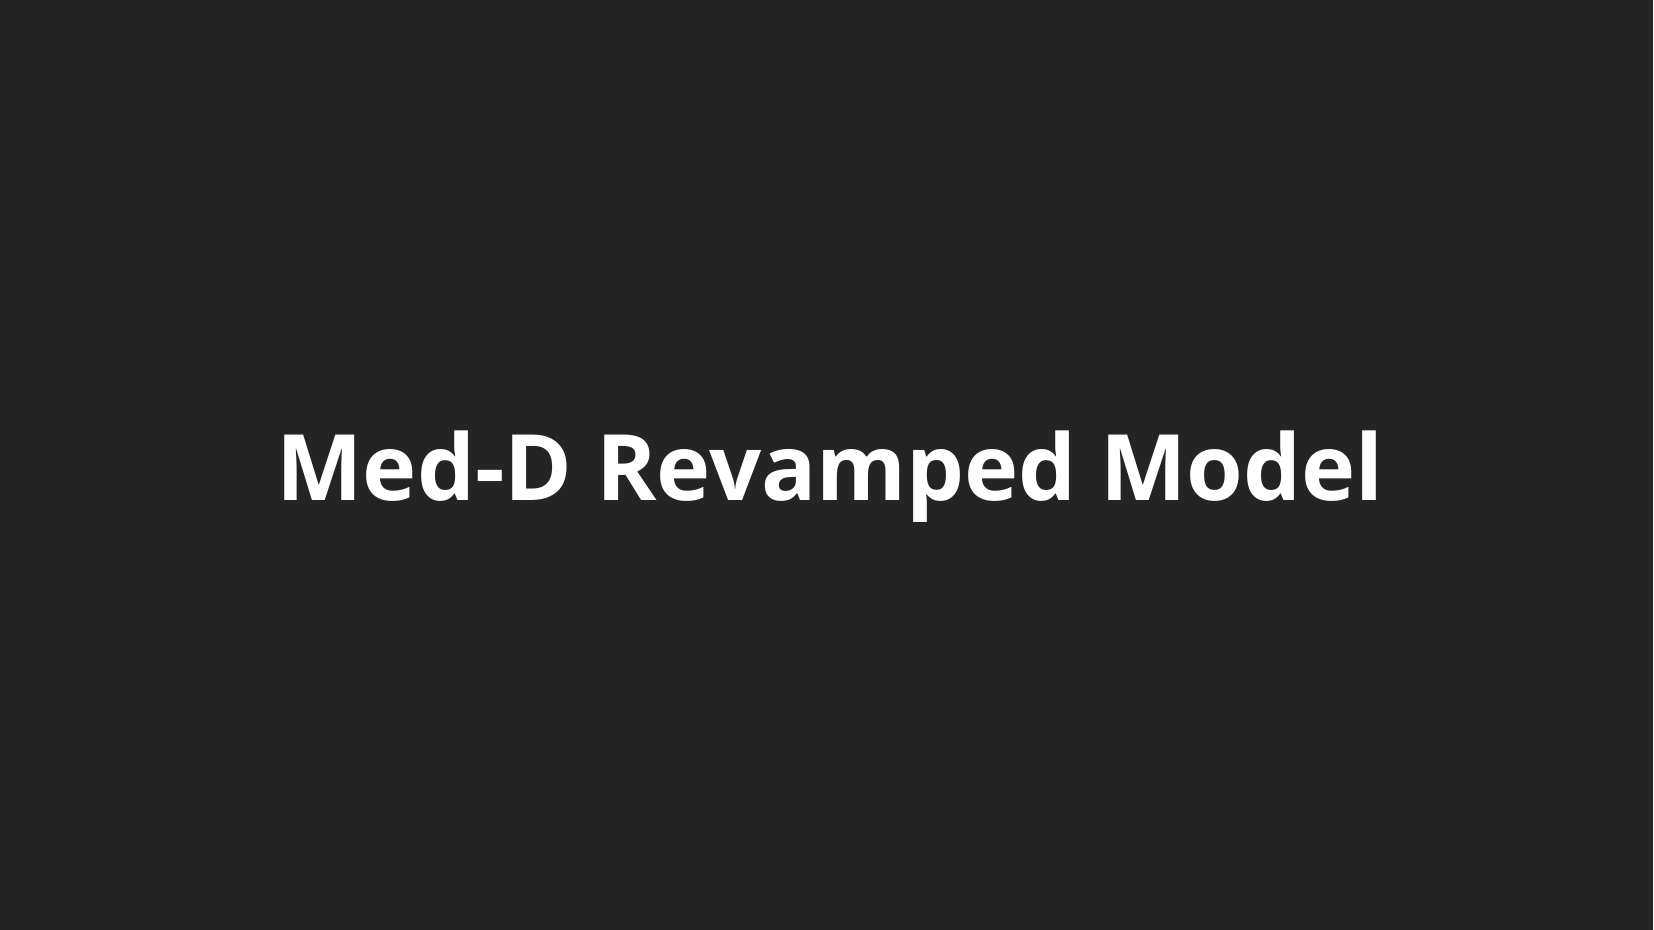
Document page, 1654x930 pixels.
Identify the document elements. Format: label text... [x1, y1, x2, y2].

subtitle Med-D Revamped Model [86, 105, 1575, 825]
